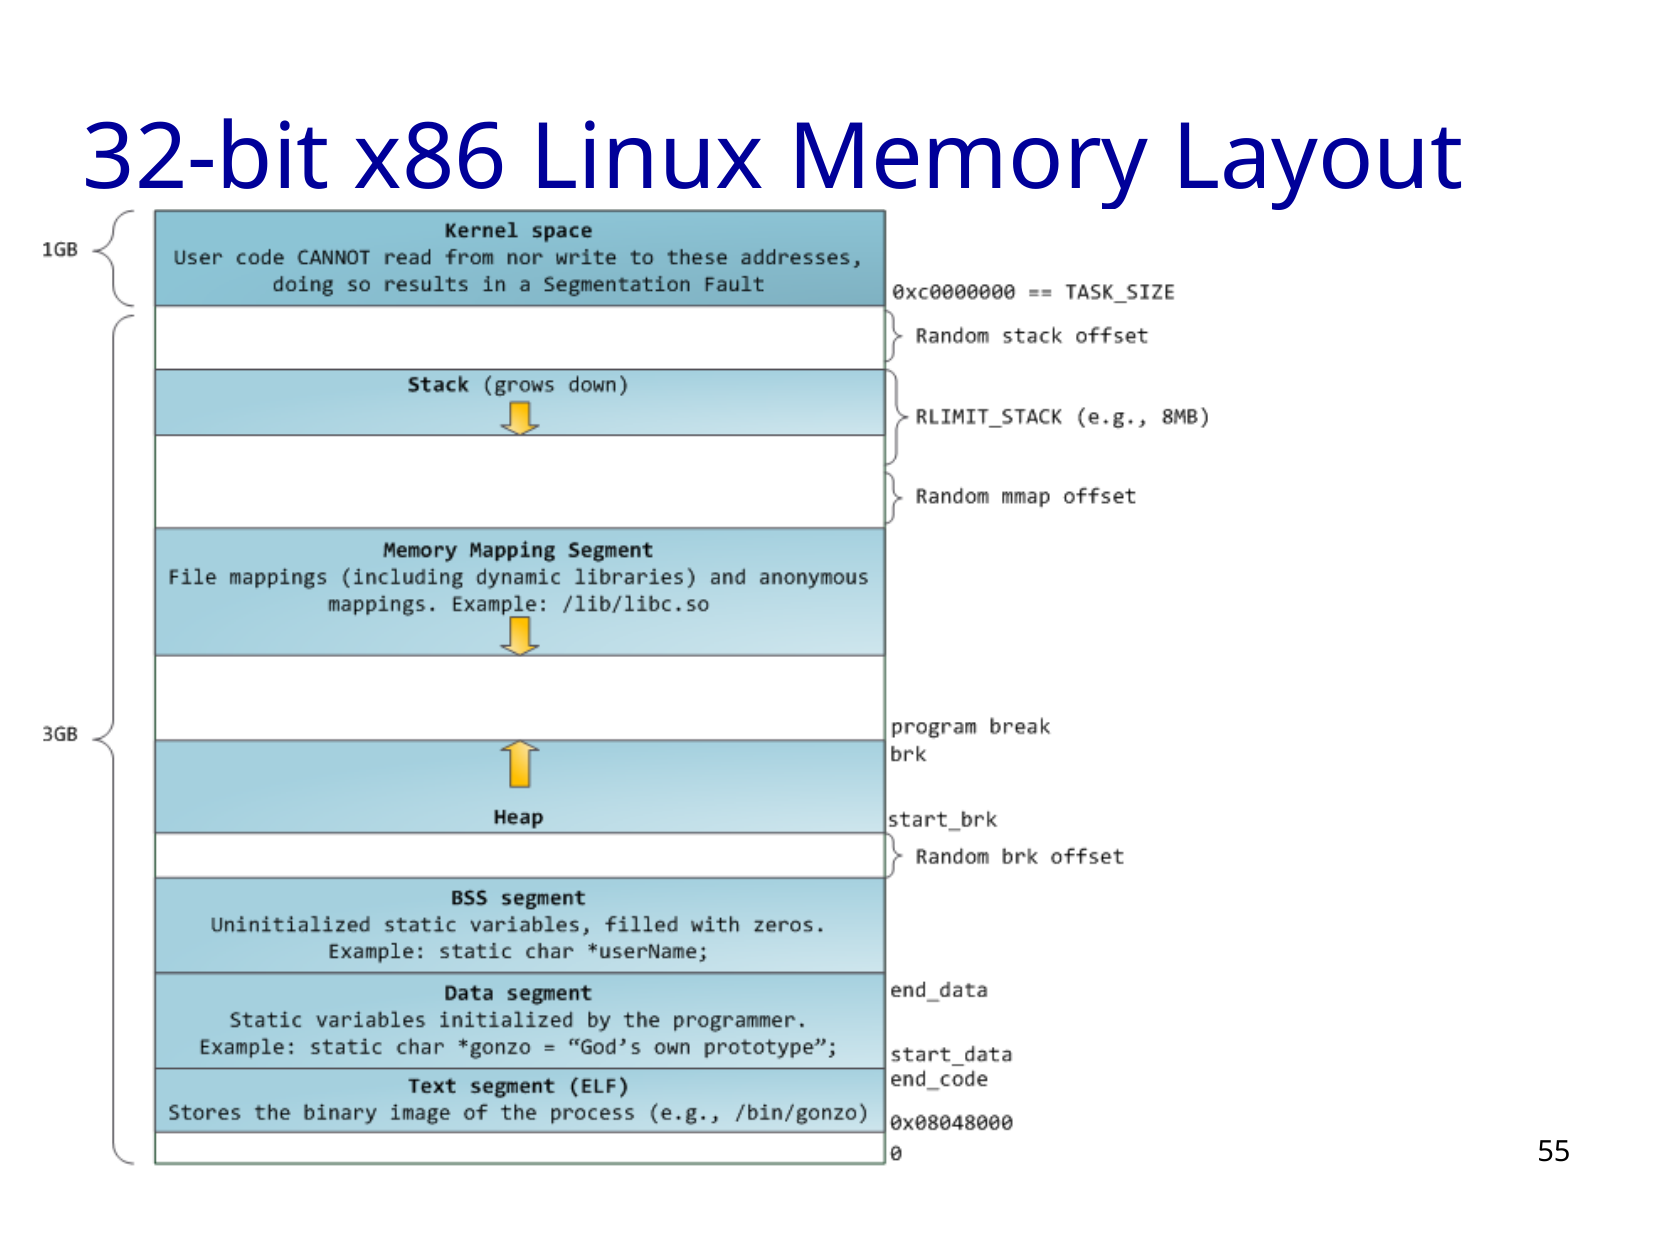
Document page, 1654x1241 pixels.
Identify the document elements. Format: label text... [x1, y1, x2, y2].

picture [42, 209, 1213, 1169]
title 32-bit x86 Linux Memory Layout [82, 49, 1571, 257]
